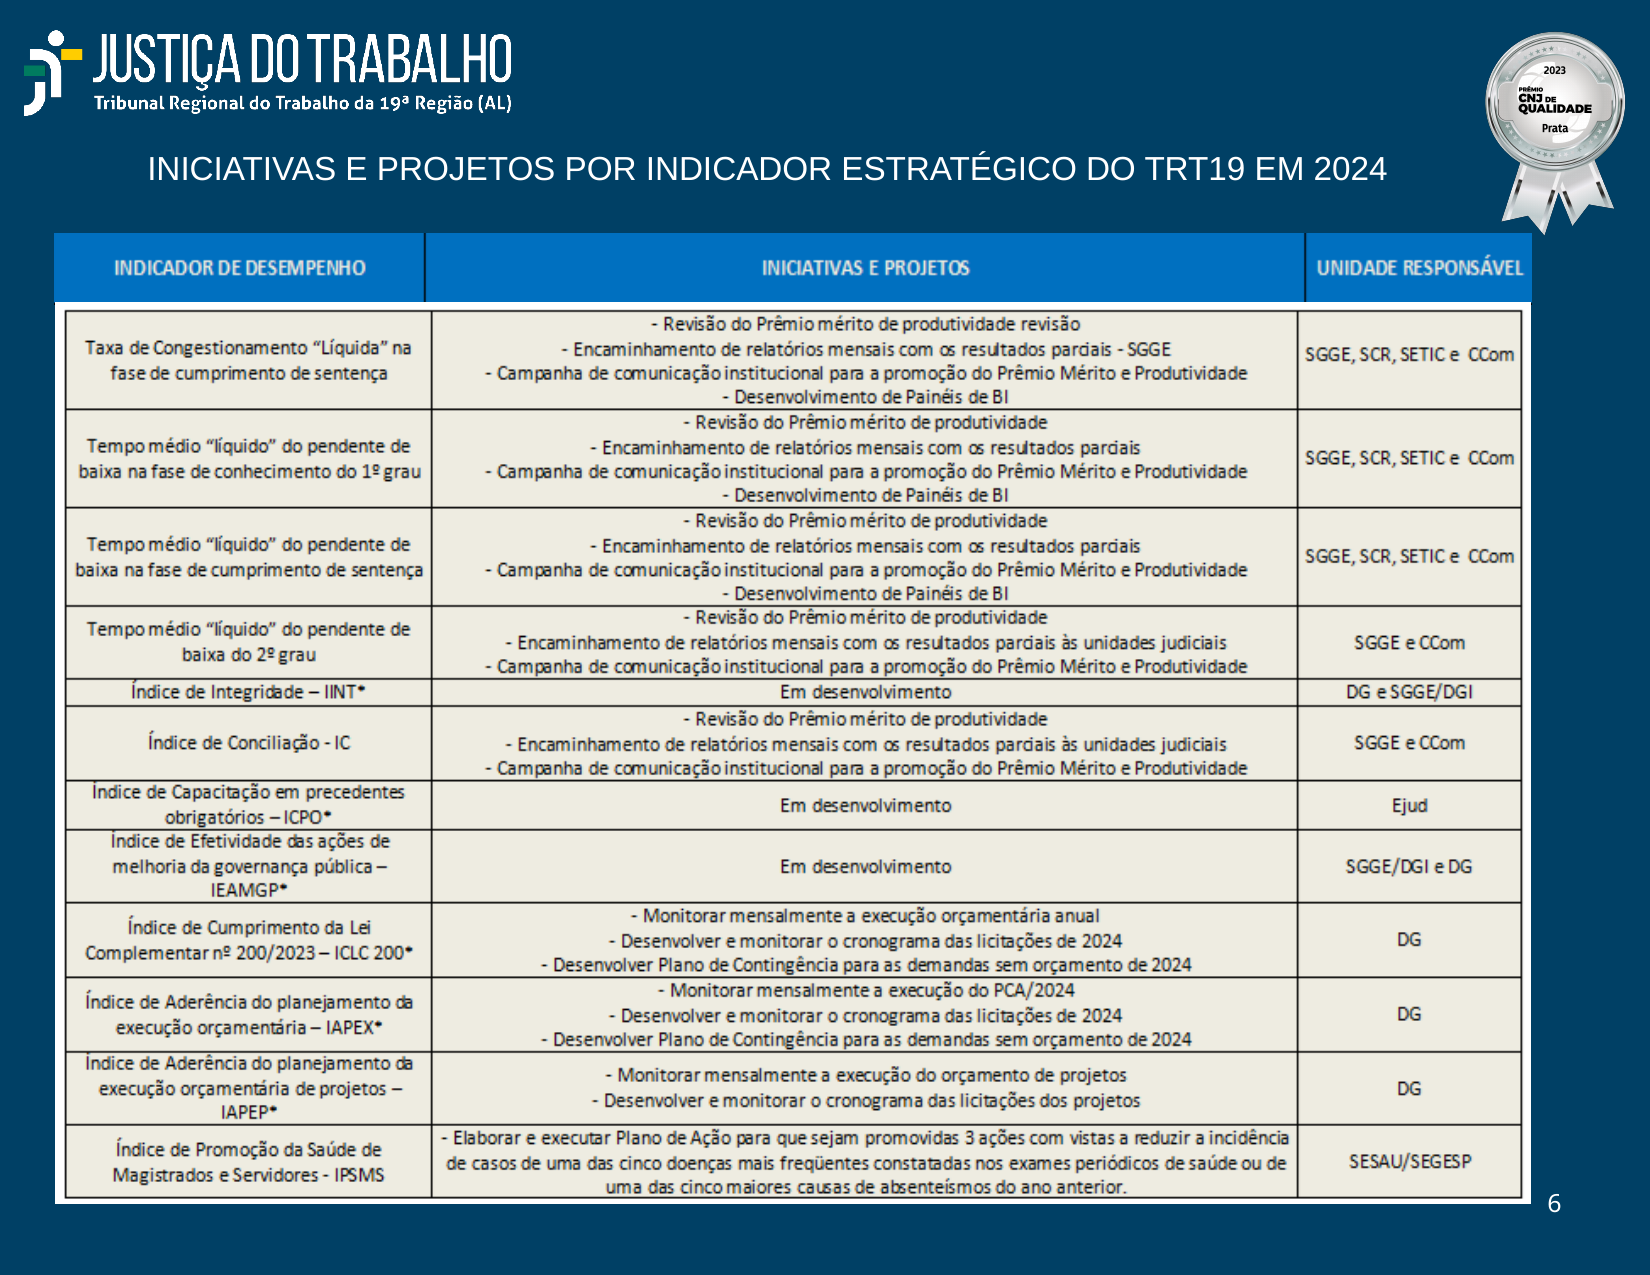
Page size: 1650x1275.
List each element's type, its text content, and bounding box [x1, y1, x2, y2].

text_box INICIATIVAS E PROJETOS POR INDICADOR ESTRATÉGICO DO TRT19 EM 2024 [132, 139, 1447, 195]
picture [54, 30, 1626, 1204]
picture [24, 30, 511, 116]
